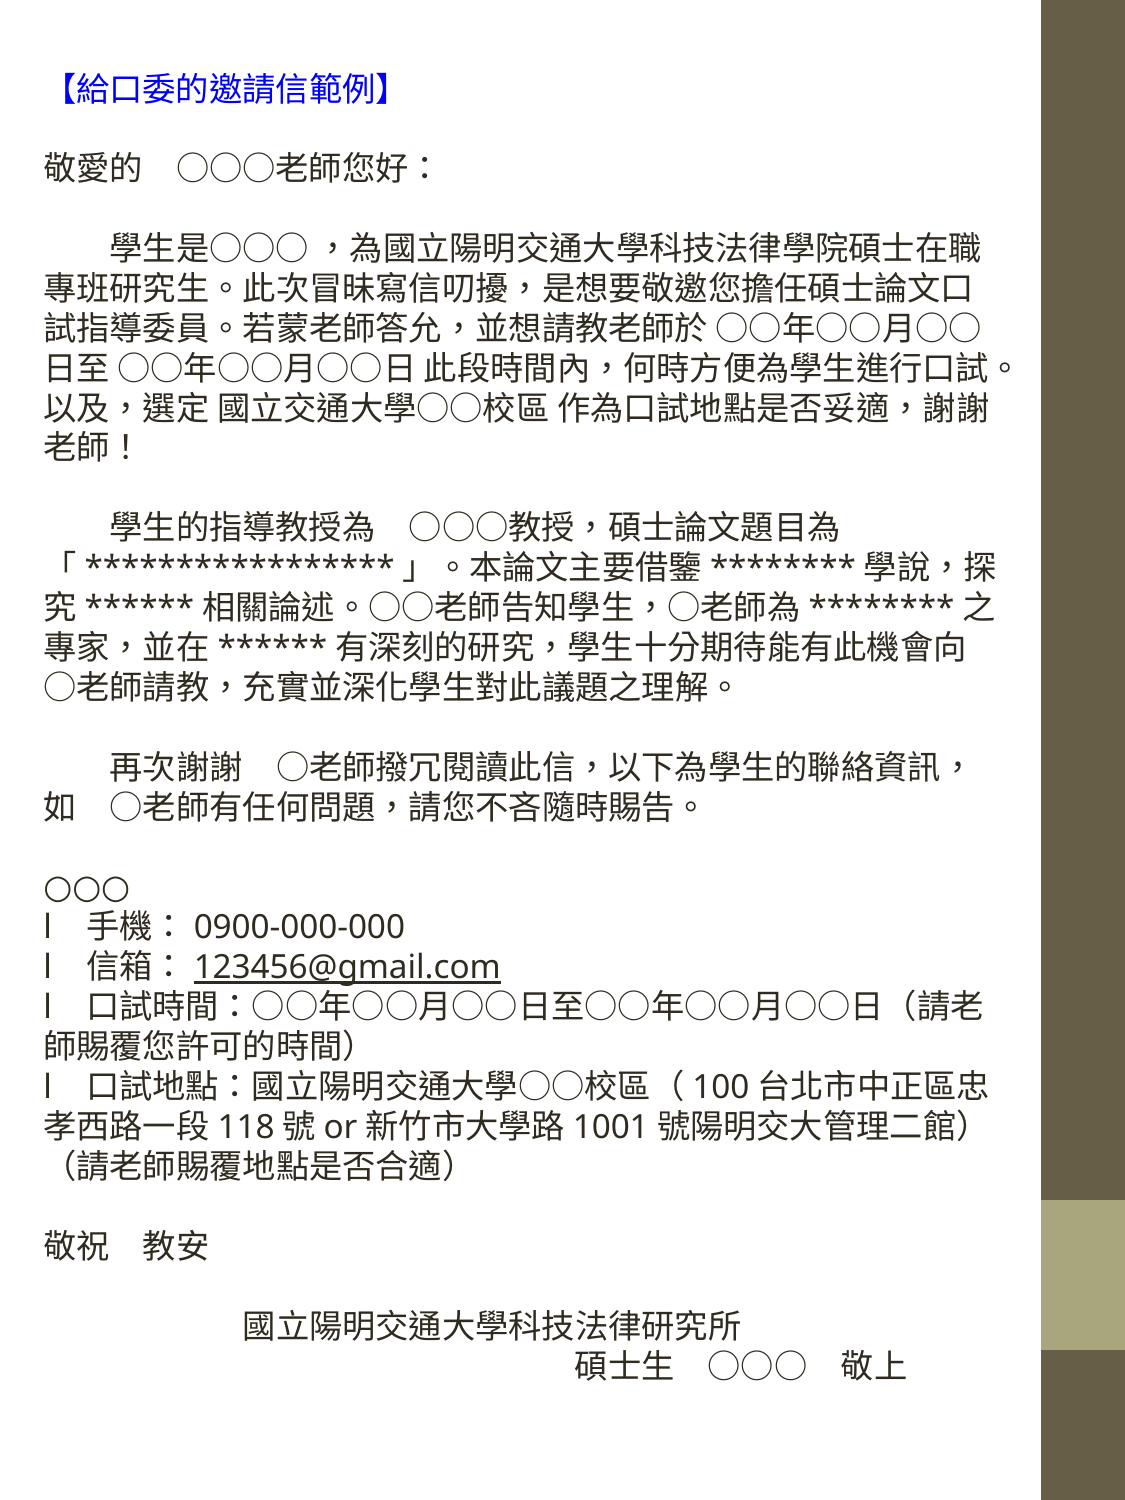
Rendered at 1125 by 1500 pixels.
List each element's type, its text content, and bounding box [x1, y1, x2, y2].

text_box 【給口委的邀請信範例】 [28, 60, 429, 117]
text_box 敬愛的 ○○○老師您好： 學生是○○○ ，為國立陽明交通大學科技法律學院碩士在職專班研究生。此次冒昧寫信叨擾，是想要敬邀您擔任碩士論文口試指導委員。若蒙老師答允，並想請教老師於 ○○年○○月○○日至 ○○年○○月○○日 此段時間內，何時方便為學生進行口試。以及，選定 國立交通大學○○校區 作為口試地點是否妥適，謝謝老師！ 學生的指導教授為 ○○○教授，碩士論文題目為「*****************」。本論文主要借鑒********學說，探究******相關論述。○○老師告知學生，○老師為********之專家，並在******有深刻的研究，學生十分期待能有此機會向 ○老師請教，充實並深化學生對此議題之理解。 再次謝謝 ○老師撥冗閱讀此信，以下為學生的聯絡資訊，如 ○老師有任何問題，請您不吝隨時賜告。 ○○○ l 手機：0900-000-000 l 信箱：123456@gmail.com l 口試時間：○○年○○月○○日至○○年○○月○○日（請老師賜覆您許可的時間） l 口試地點：國立陽明交通大學○○校區（100台北市中正區忠孝西路一段118號or新竹市大學路1001號陽明交大管理二館）（請老師賜覆地點是否合適） 敬祝 教安 國立陽明交通大學科技法律研究所 碩士生 ○○○ 敬上 [28, 139, 1023, 1448]
